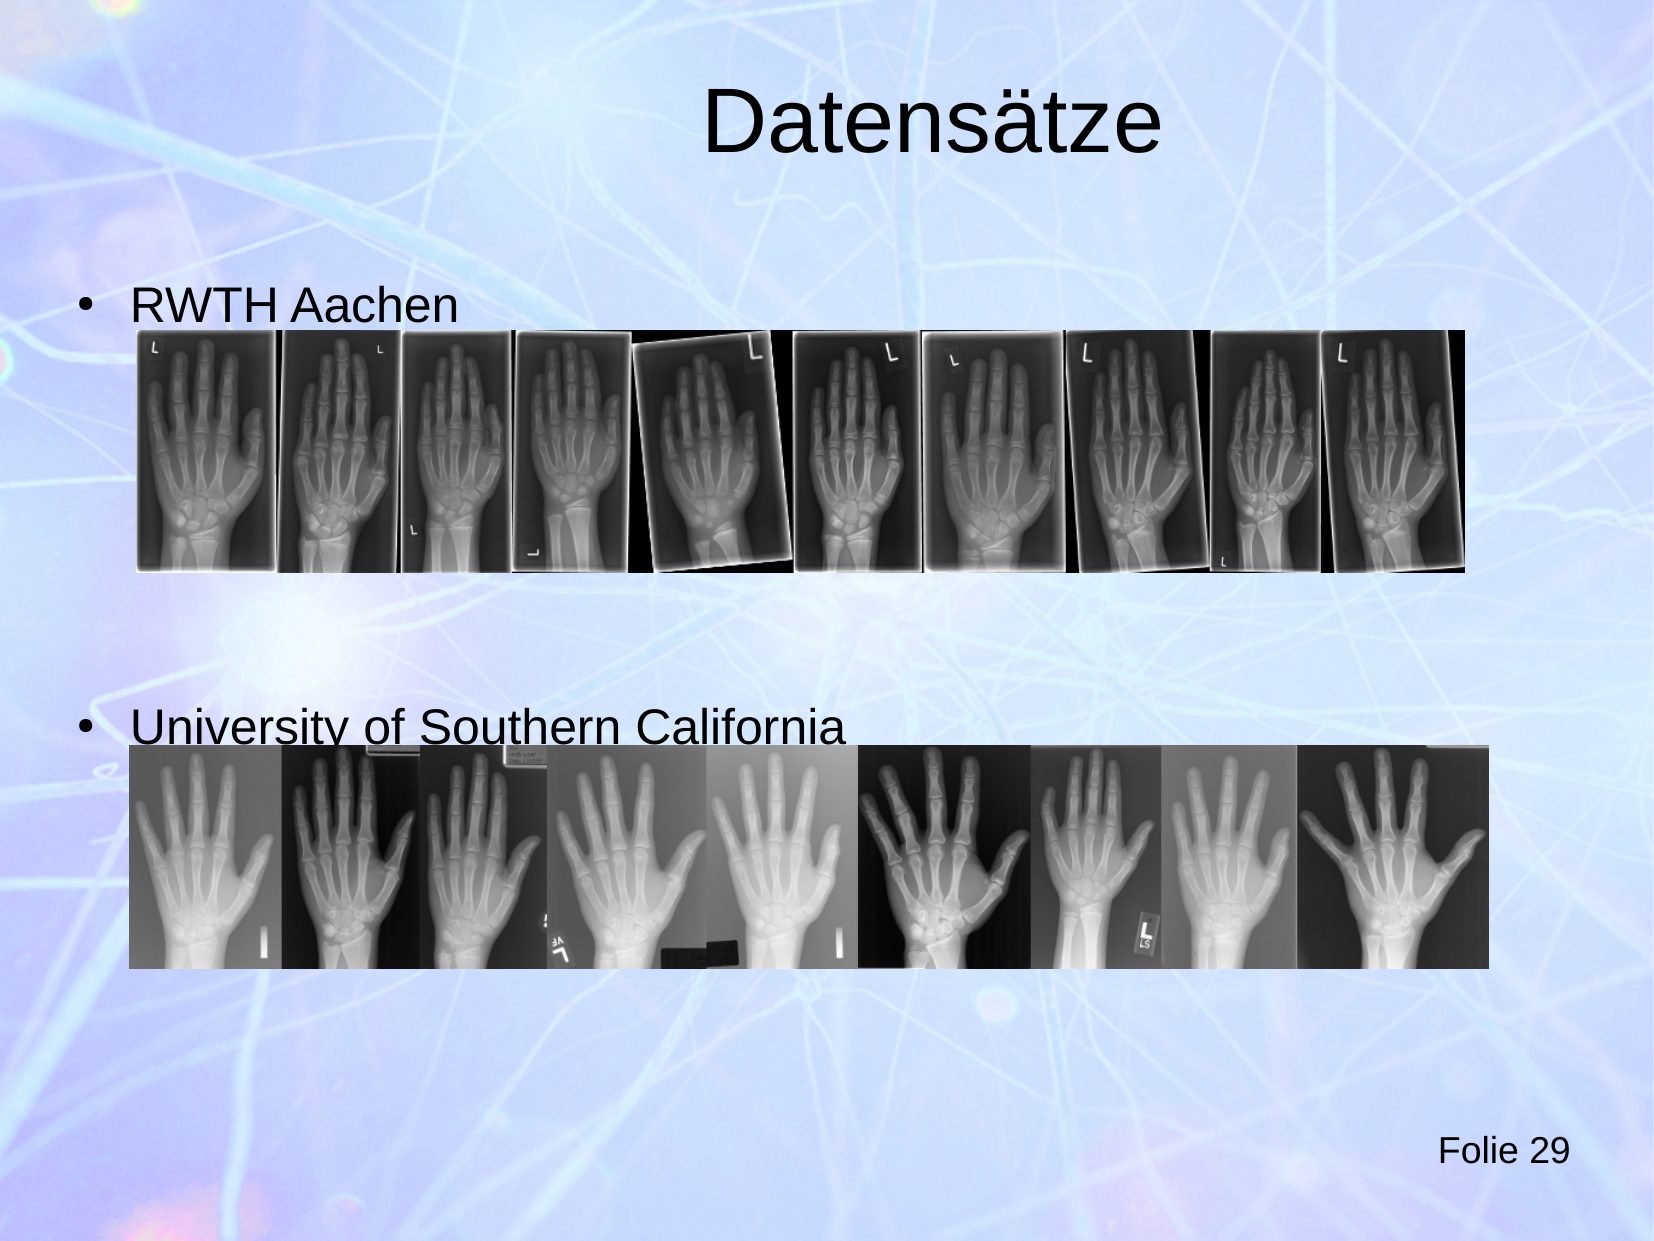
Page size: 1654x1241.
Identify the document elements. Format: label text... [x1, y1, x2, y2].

picture [0, 0, 1654, 1241]
list RWTH Aachen University of Southern California [59, 249, 1548, 969]
title Datensätze [271, 17, 1595, 225]
